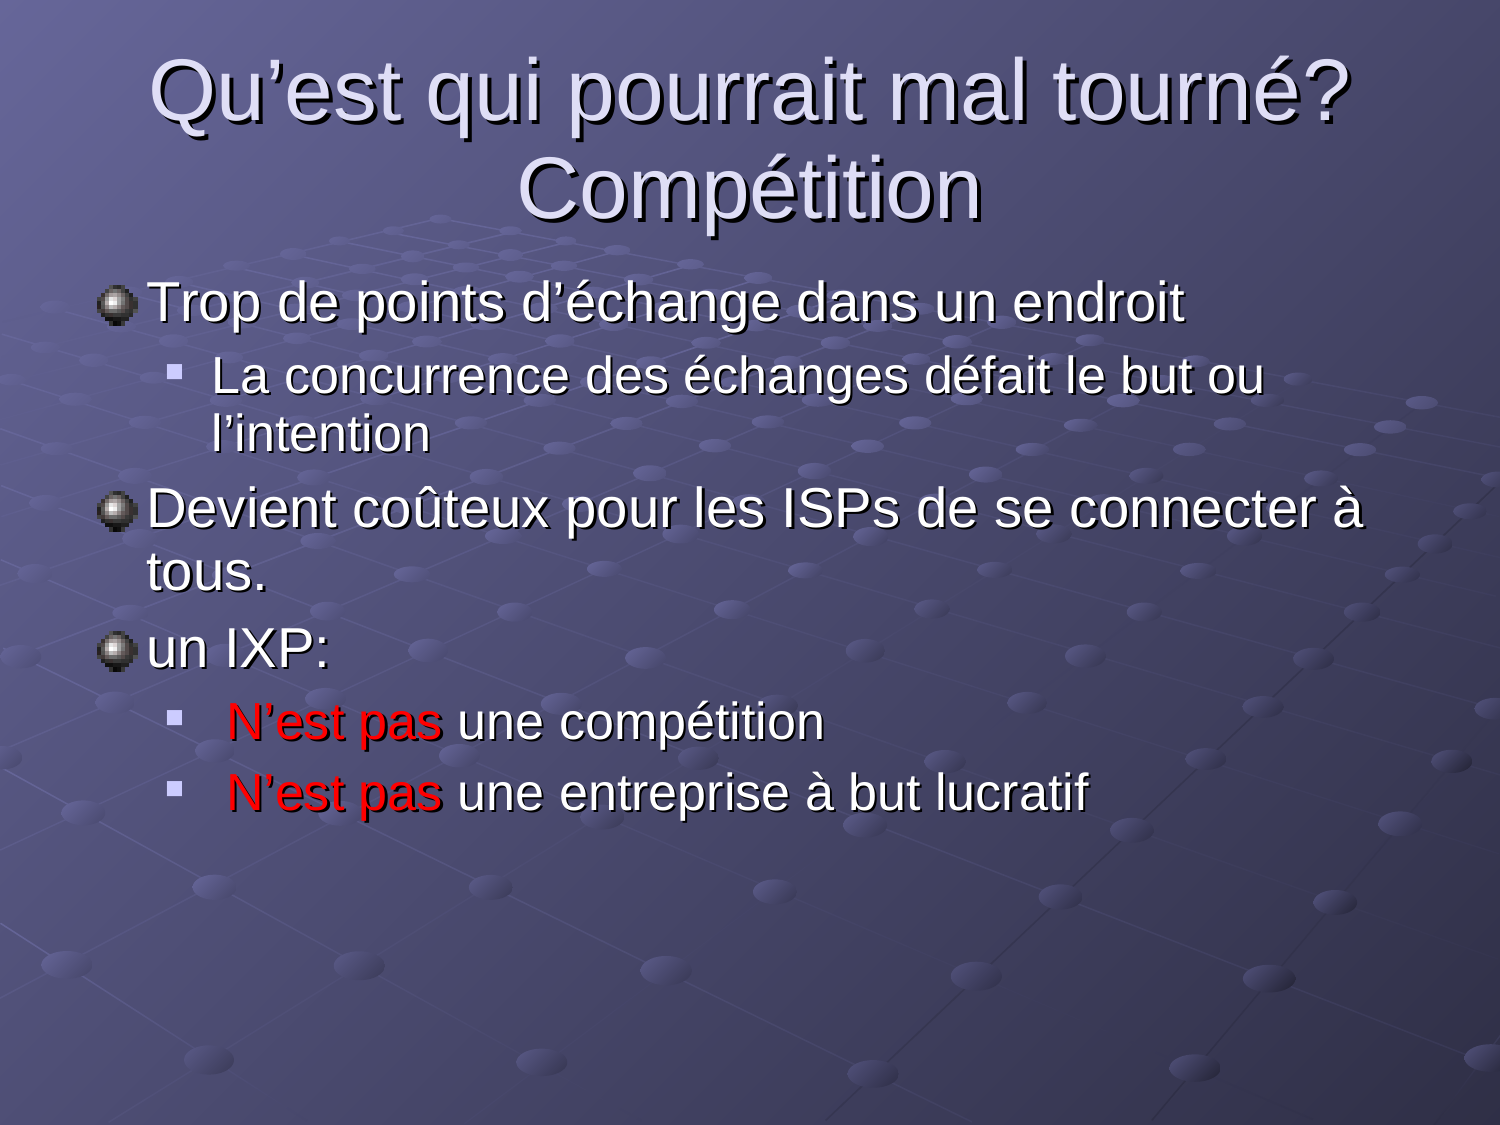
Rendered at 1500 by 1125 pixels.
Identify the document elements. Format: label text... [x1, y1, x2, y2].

list Trop de points d’échange dans un endroit La concurrence des échanges défait le but ou l’intention Devient coûteux pour les ISPs de se connecter à tous. un IXP: N’est pas une compétition N’est pas une entreprise à but lucratif [75, 262, 1426, 1007]
title Qu’est qui pourrait mal tourné? Compétition [75, 26, 1426, 252]
